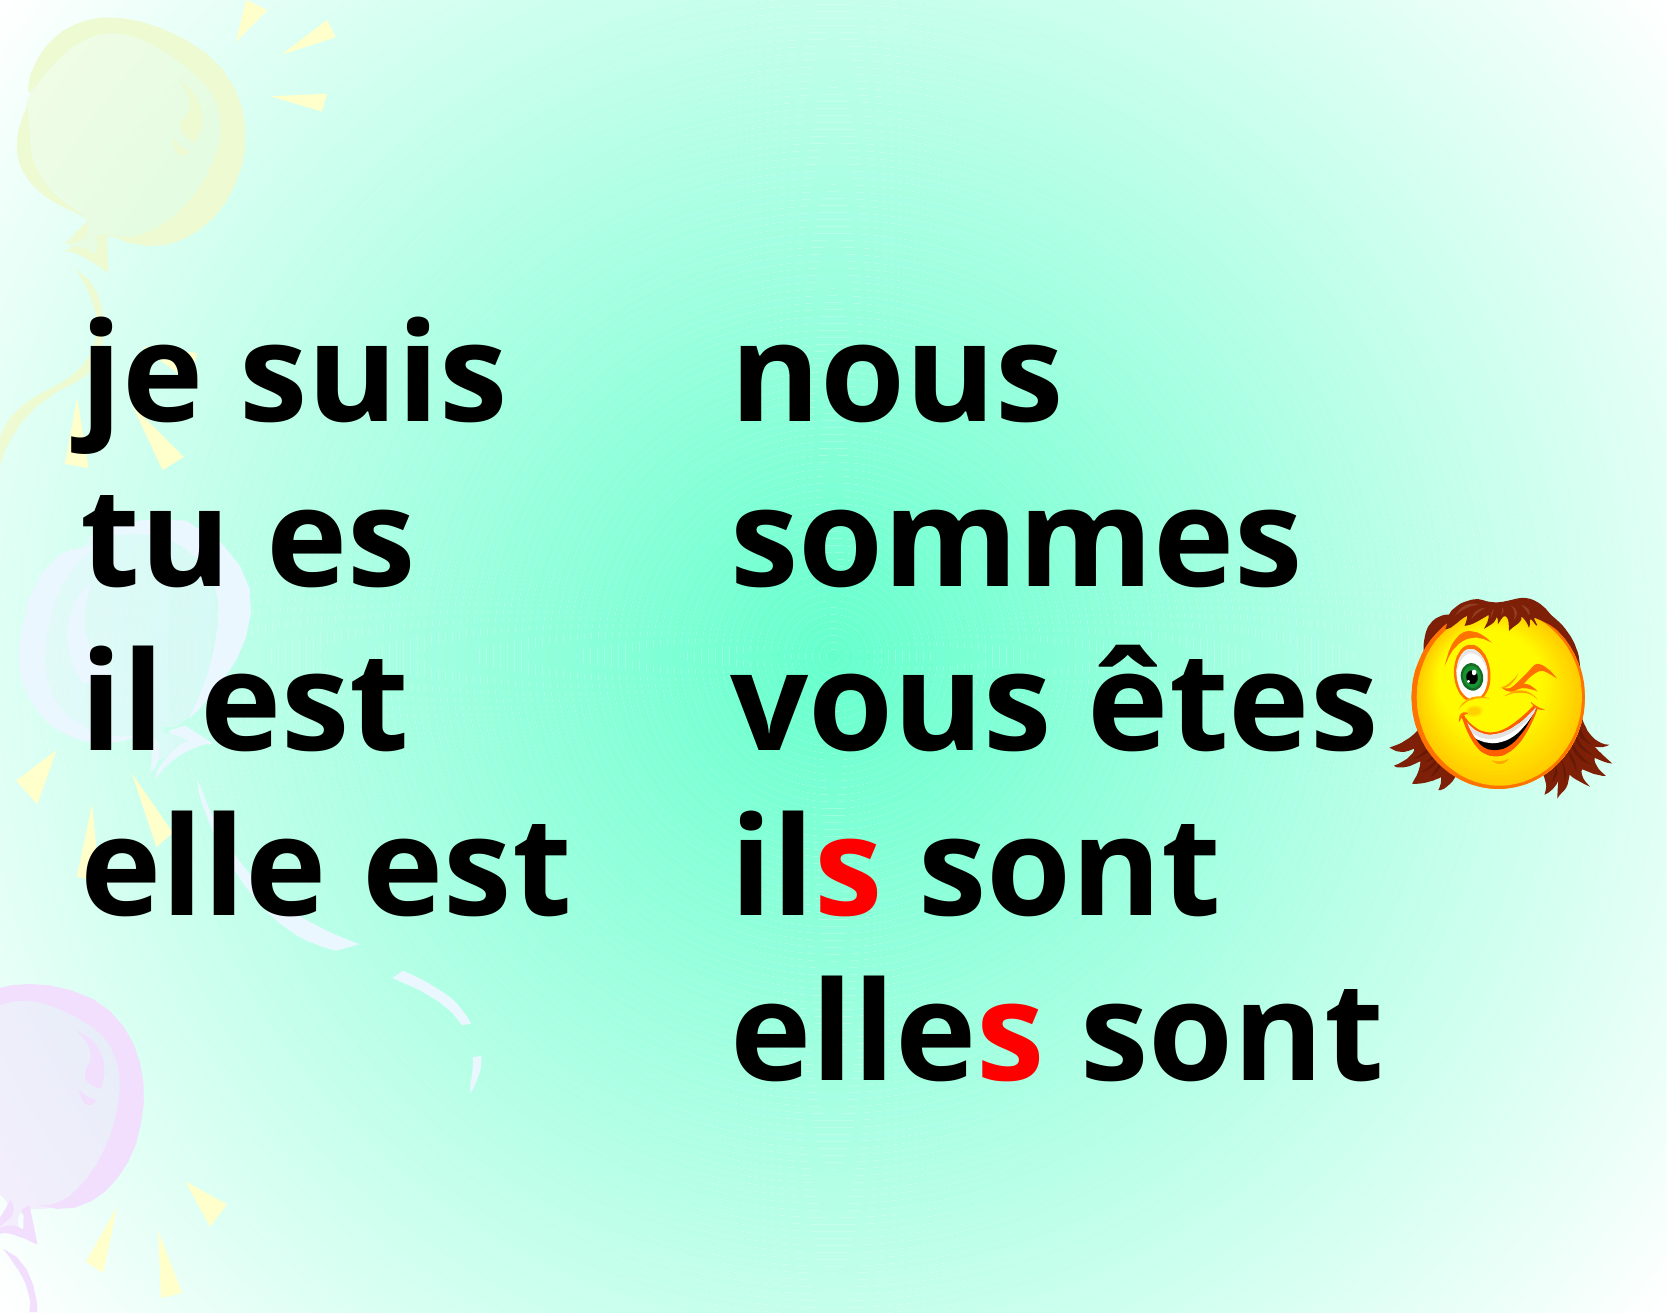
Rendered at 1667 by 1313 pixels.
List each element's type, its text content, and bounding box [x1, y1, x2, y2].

text_box je suis tu es il est elle est [65, 276, 715, 952]
picture [1388, 597, 1614, 800]
text_box nous sommes vous êtes ils sont elles sont [715, 276, 1667, 952]
